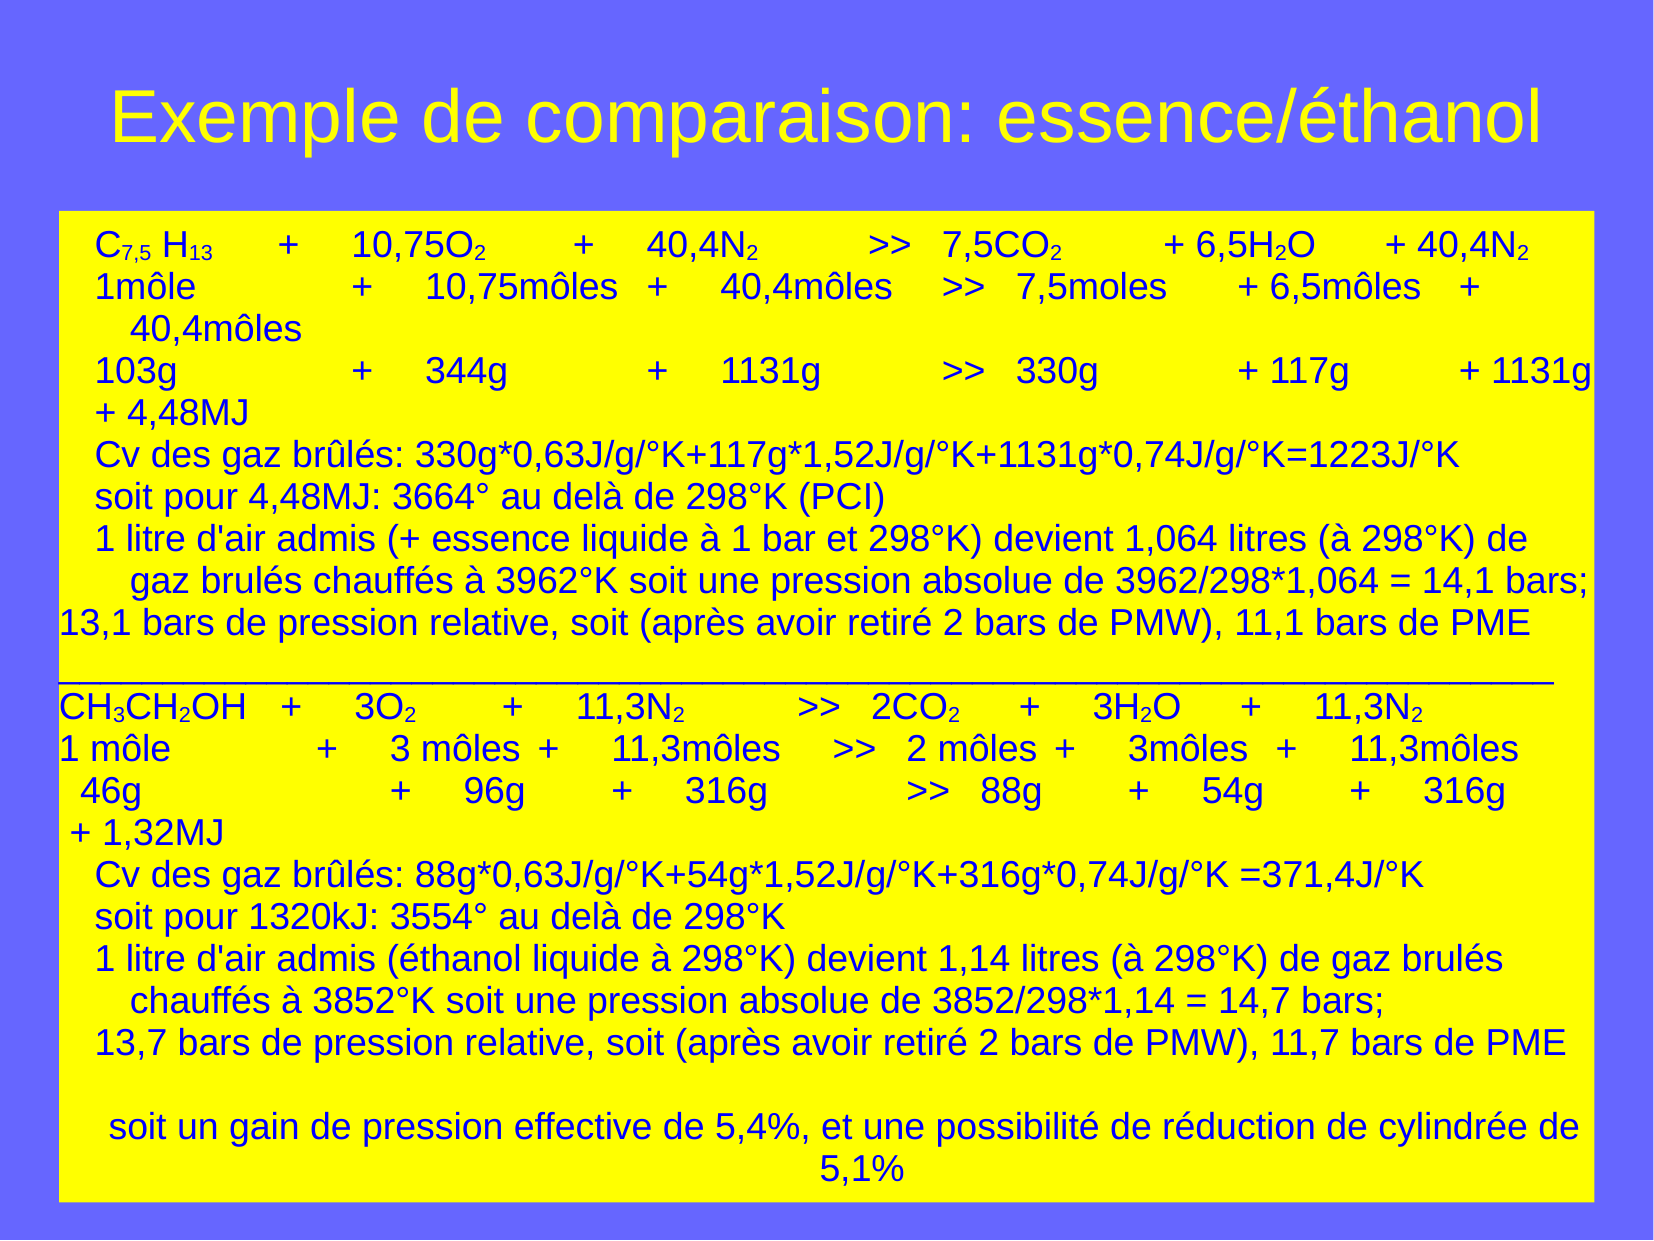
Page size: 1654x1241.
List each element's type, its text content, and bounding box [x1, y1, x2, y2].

text_box C7,5 H13 + 10,75O2 + 40,4N2 >> 7,5CO2 + 6,5H2O + 40,4N2 1môle + 10,75môles + 40,4môles >> 7,5moles + 6,5môles + 40,4môles 103g + 344g + 1131g >> 330g + 117g + 1131g + 4,48MJ Cv des gaz brûlés: 330g*0,63J/g/°K+117g*1,52J/g/°K+1131g*0,74J/g/°K=1223J/°K soit pour 4,48MJ: 3664° au delà de 298°K (PCI) 1 litre d'air admis (+ essence liquide à 1 bar et 298°K) devient 1,064 litres (à 298°K) de gaz brulés chauffés à 3962°K soit une pression absolue de 3962/298*1,064 = 14,1 bars; 13,1 bars de pression relative, soit (après avoir retiré 2 bars de PMW), 11,1 bars de PME ________________________________________________________________________ CH3CH2OH + 3O2 + 11,3N2 >> 2CO2 + 3H2O + 11,3N2 1 môle + 3 môles + 11,3môles >> 2 môles + 3môles + 11,3môles 46g + 96g + 316g >> 88g + 54g + 316g + 1,32MJ Cv des gaz brûlés: 88g*0,63J/g/°K+54g*1,52J/g/°K+316g*0,74J/g/°K =371,4J/°K soit pour 1320kJ: 3554° au delà de 298°K 1 litre d'air admis (éthanol liquide à 298°K) devient 1,14 litres (à 298°K) de gaz brulés chauffés à 3852°K soit une pression absolue de 3852/298*1,14 = 14,7 bars; 13,7 bars de pression relative, soit (après avoir retiré 2 bars de PMW), 11,7 bars de PME soit un gain de pression effective de 5,4%, et une possibilité de réduction de cylindrée de 5,1% [59, 210, 1595, 1203]
title Exemple de comparaison: essence/éthanol [82, 56, 1571, 178]
